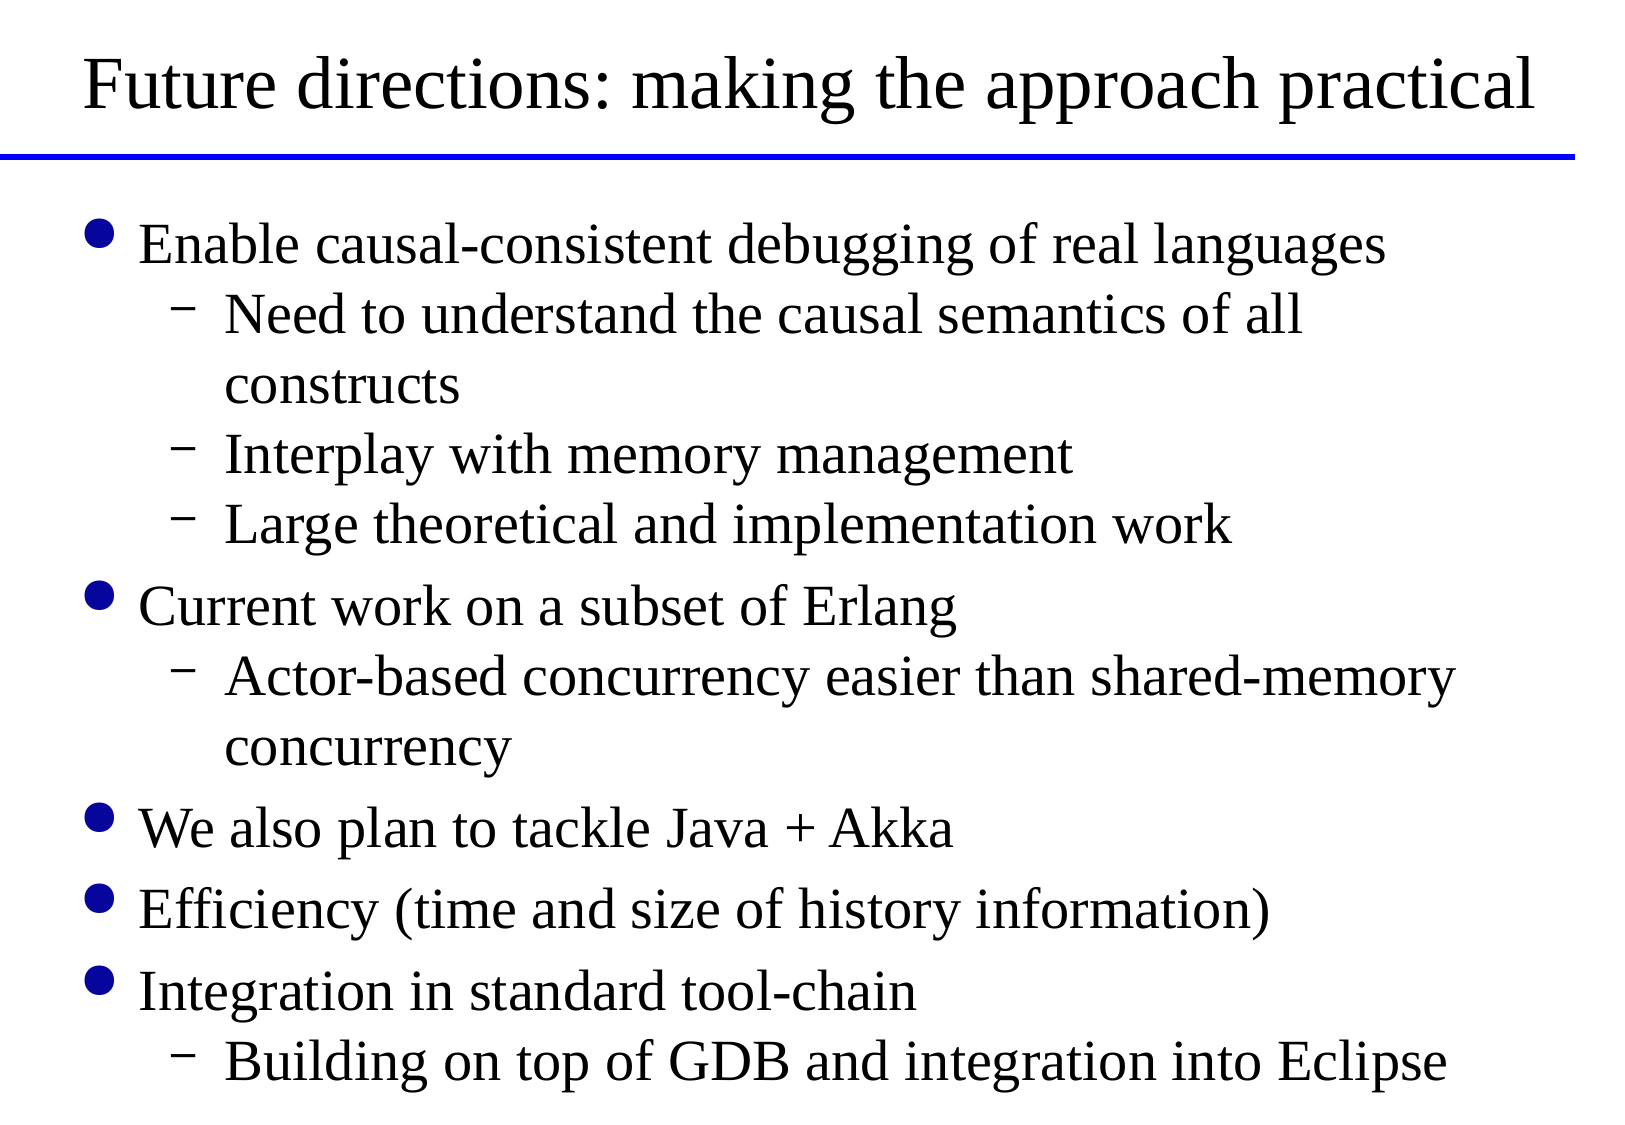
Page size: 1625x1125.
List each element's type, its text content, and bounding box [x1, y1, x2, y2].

title Future directions: making the approach practical [67, 27, 1591, 131]
list Enable causal-consistent debugging of real languages Need to understand the causal semantics of all constructs Interplay with memory management Large theoretical and implementation work Current work on a subset of Erlang Actor-based concurrency easier than shared-memory concurrency We also plan to tackle Java + Akka Efficiency (time and size of history information) Integration in standard tool-chain Building on top of GDB and integration into Eclipse [67, 198, 1478, 1061]
